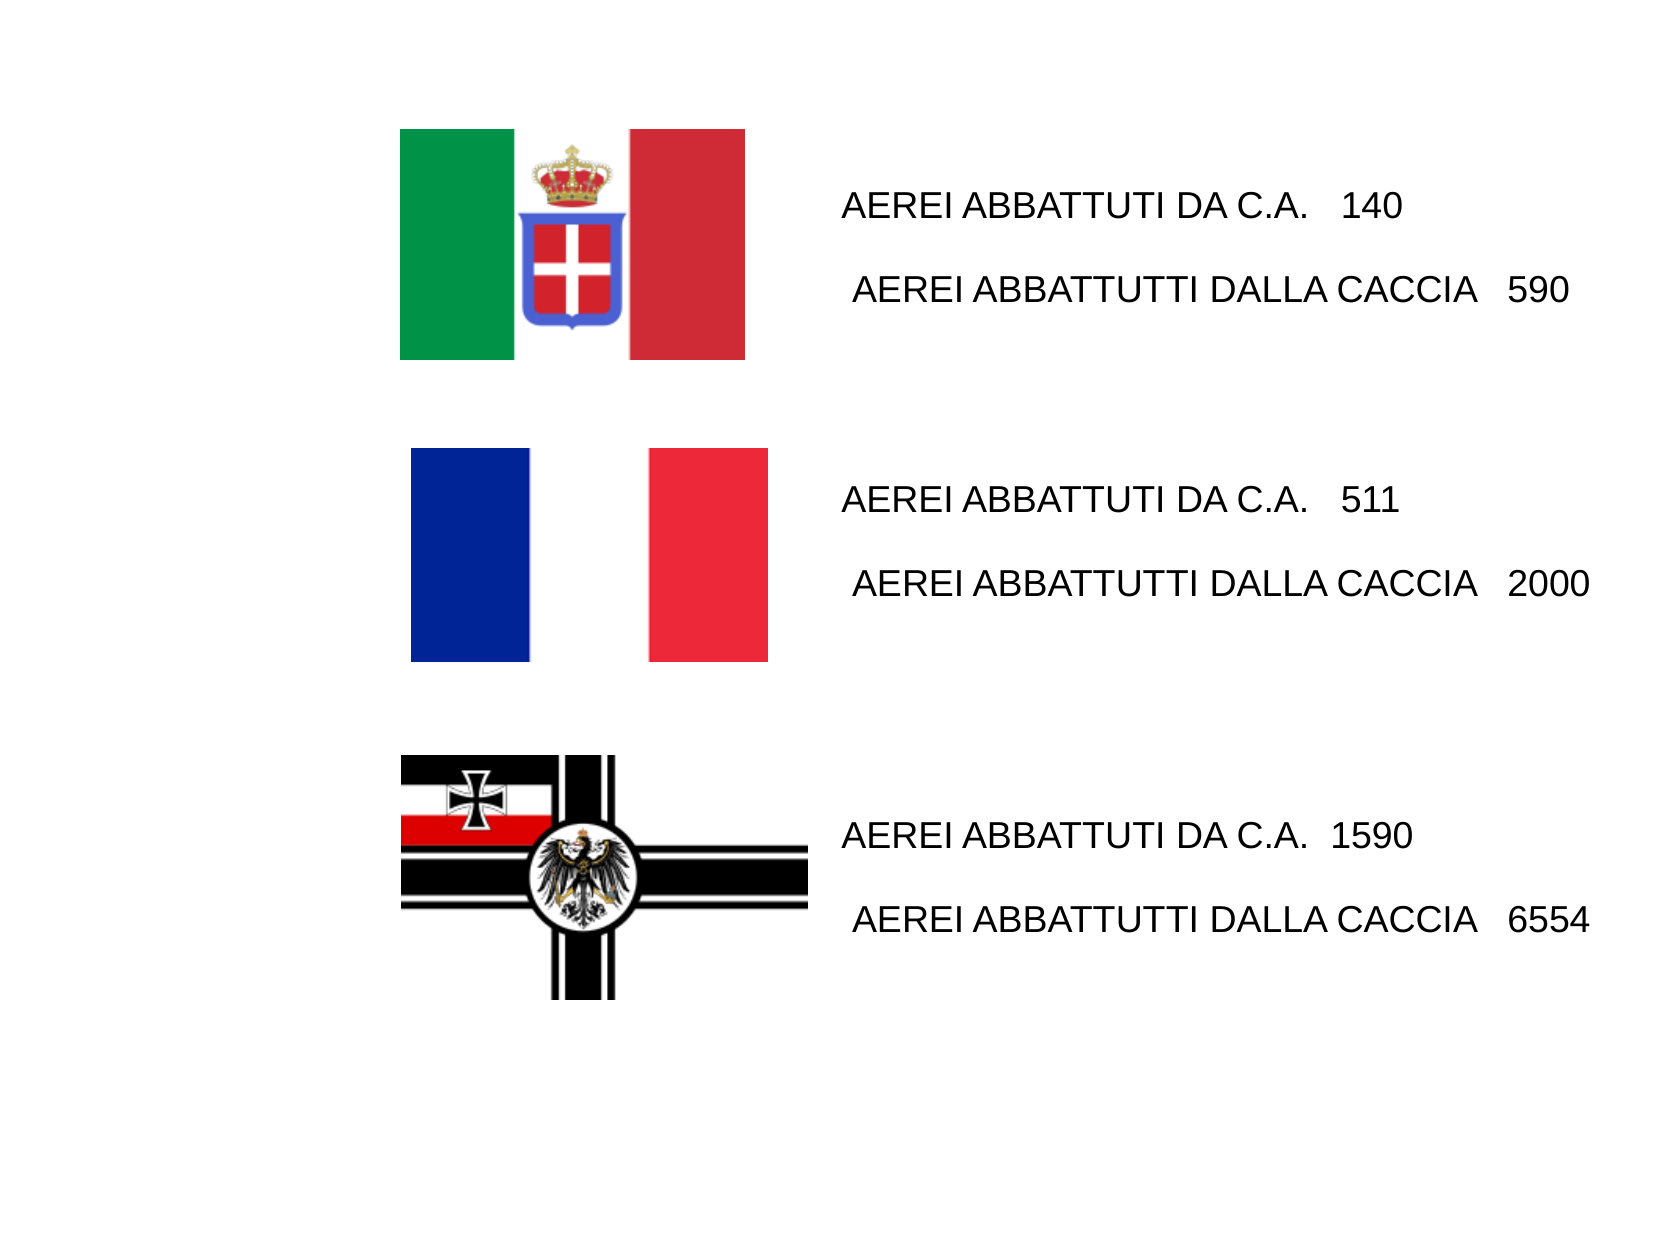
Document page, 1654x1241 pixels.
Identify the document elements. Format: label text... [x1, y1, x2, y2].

picture [401, 755, 808, 1000]
picture [400, 129, 745, 360]
picture [411, 448, 768, 662]
text_box AEREI ABBATTUTI DA C.A. 140 AEREI ABBATTUTTI DALLA CACCIA 590 AEREI ABBATTUTI DA C.A. 511 AEREI ABBATTUTTI DALLA CACCIA 2000 AEREI ABBATTUTI DA C.A. 1590 AEREI ABBATTUTTI DALLA CACCIA 6554 [826, 177, 1606, 950]
